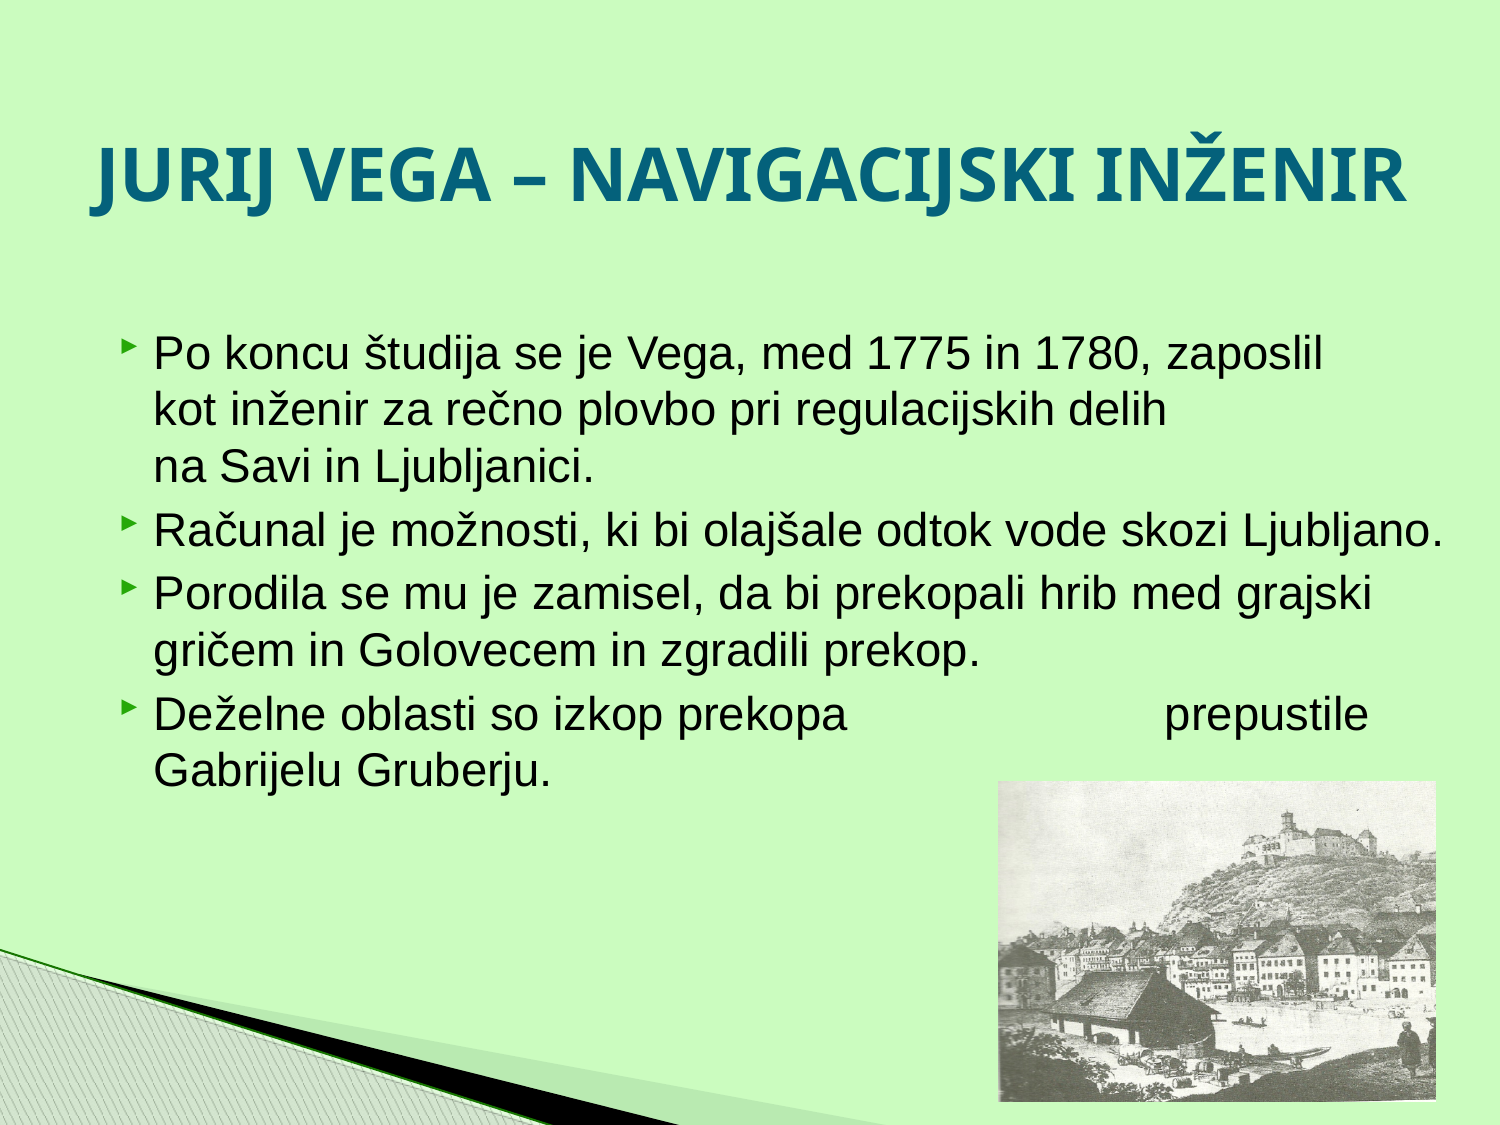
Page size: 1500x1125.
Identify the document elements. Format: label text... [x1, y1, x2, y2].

title JURIJ VEGA – NAVIGACIJSKI INŽENIR [76, 78, 1427, 266]
picture [998, 781, 1436, 1102]
list Po koncu študija se je Vega, med 1775 in 1780, zaposlil kot inženir za rečno plovbo pri regulacijskih delih na Savi in Ljubljanici. Računal je možnosti, ki bi olajšale odtok vode skozi Ljubljano. Porodila se mu je zamisel, da bi prekopali hrib med grajski gričem in Golovecem in zgradili prekop. Deželne oblasti so izkop prekopa prepustile Gabrijelu Gruberju. [88, 314, 1471, 1057]
